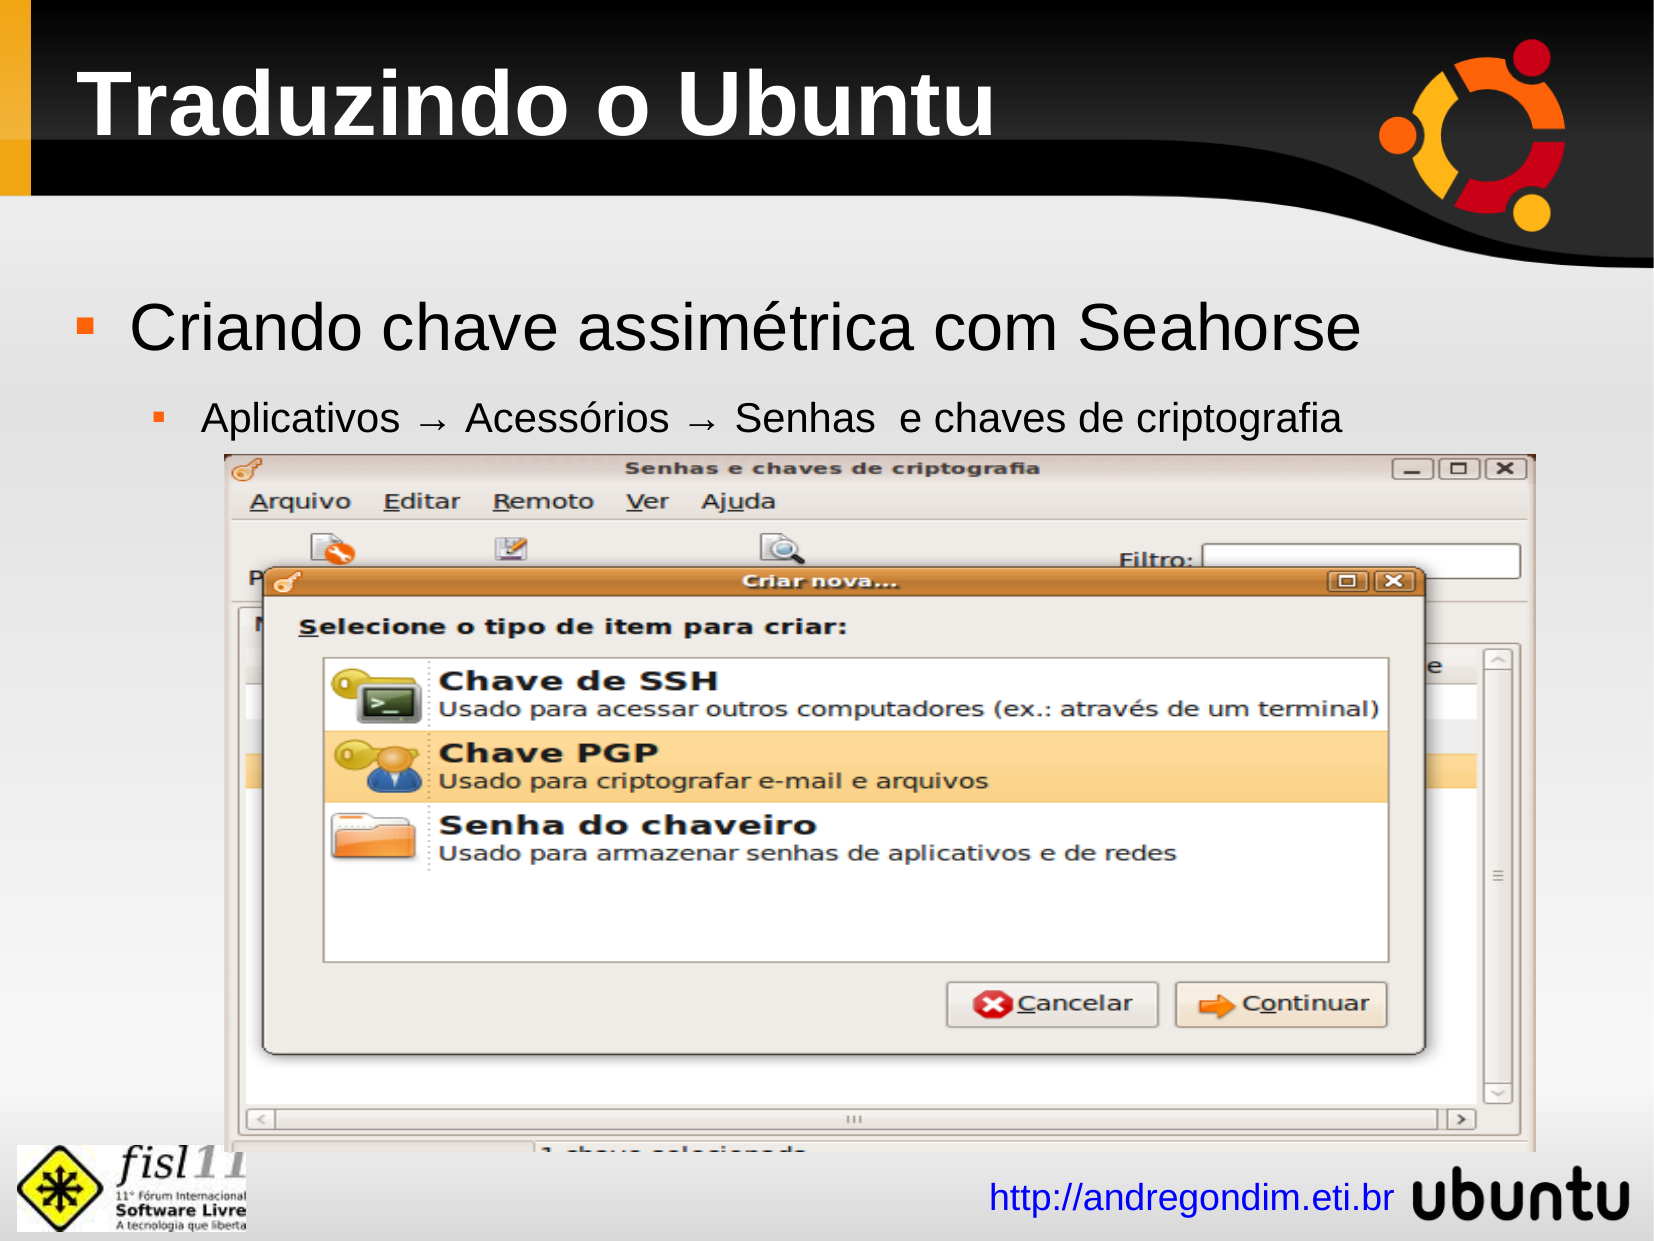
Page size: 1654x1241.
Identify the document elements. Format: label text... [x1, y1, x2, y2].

picture [0, 0, 1654, 1241]
title Traduzindo o Ubuntu [76, 0, 1565, 208]
list Criando chave assimétrica com Seahorse Aplicativos → Acessórios → Senhas e chaves de criptografia [59, 290, 1571, 1093]
